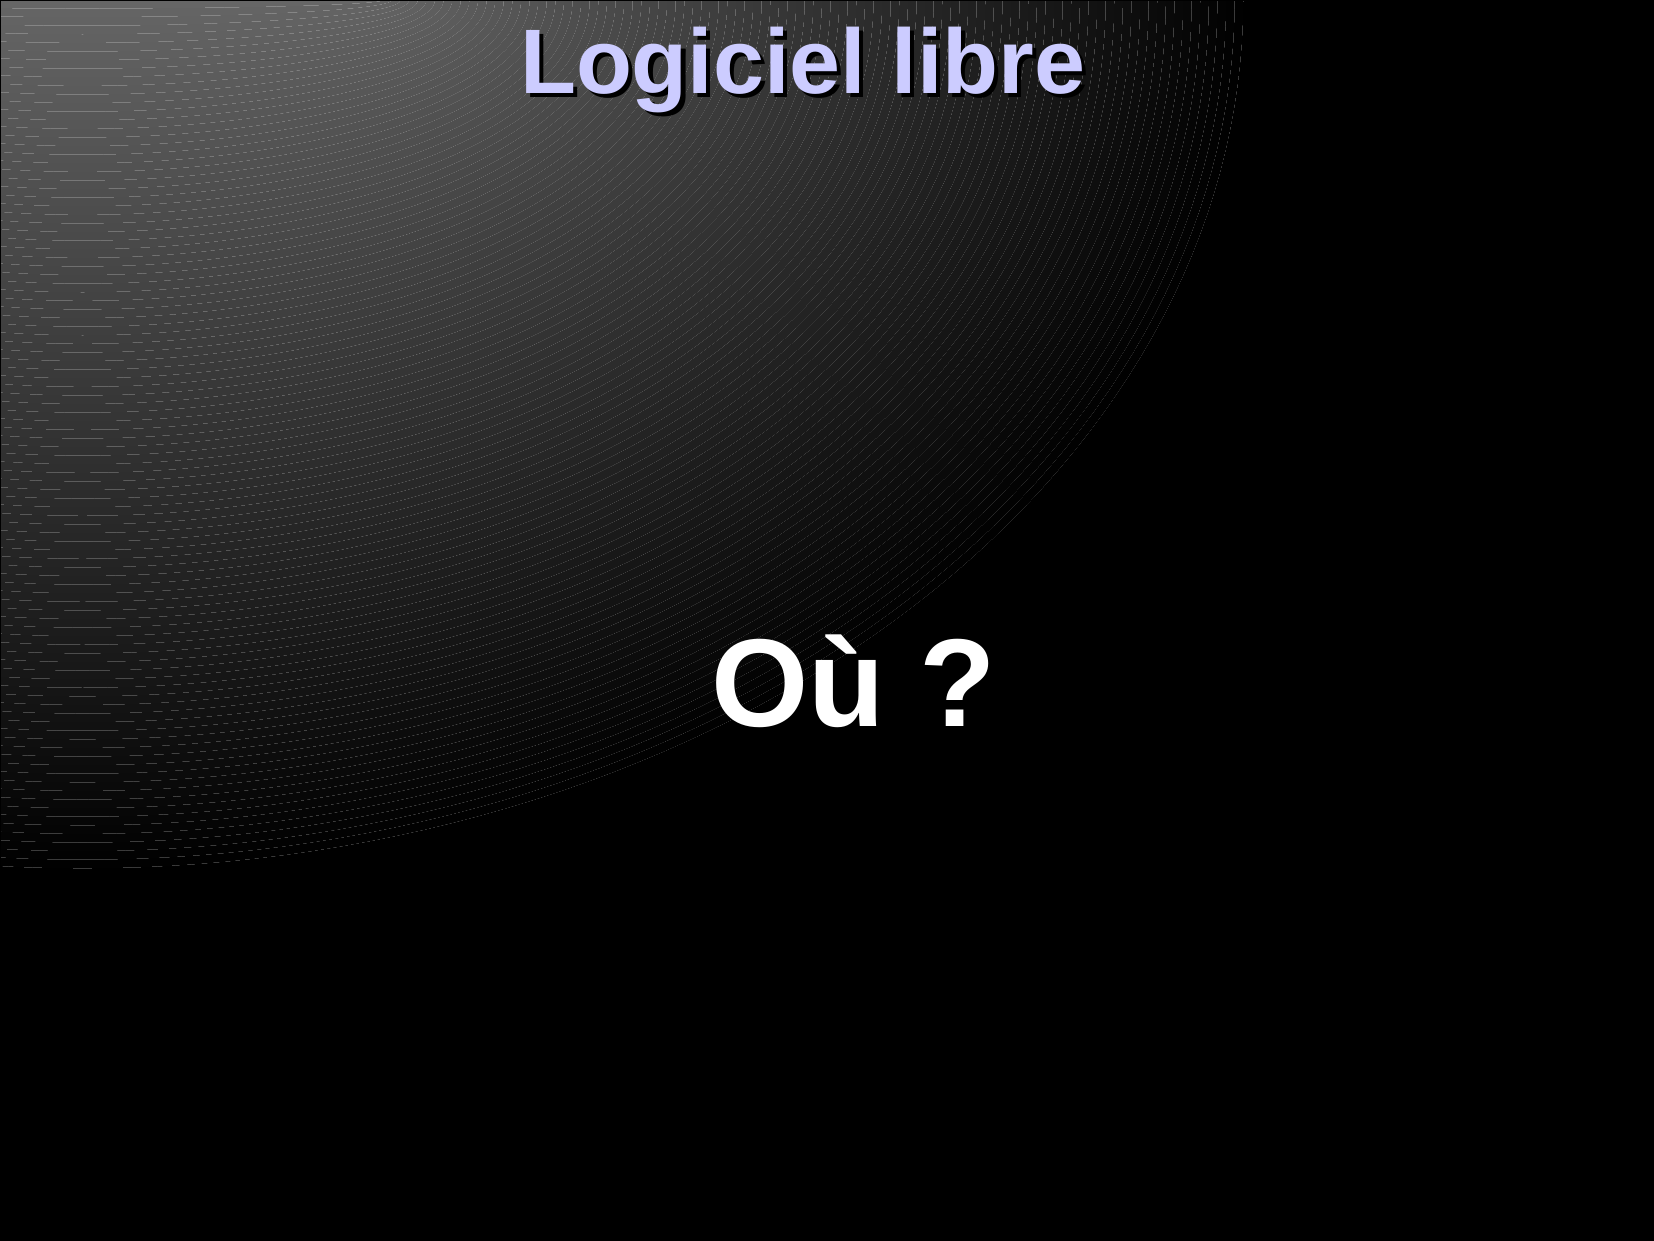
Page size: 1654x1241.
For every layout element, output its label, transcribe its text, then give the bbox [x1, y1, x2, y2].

subtitle Où ? [47, 215, 1625, 1152]
title Logiciel libre [59, 5, 1548, 119]
